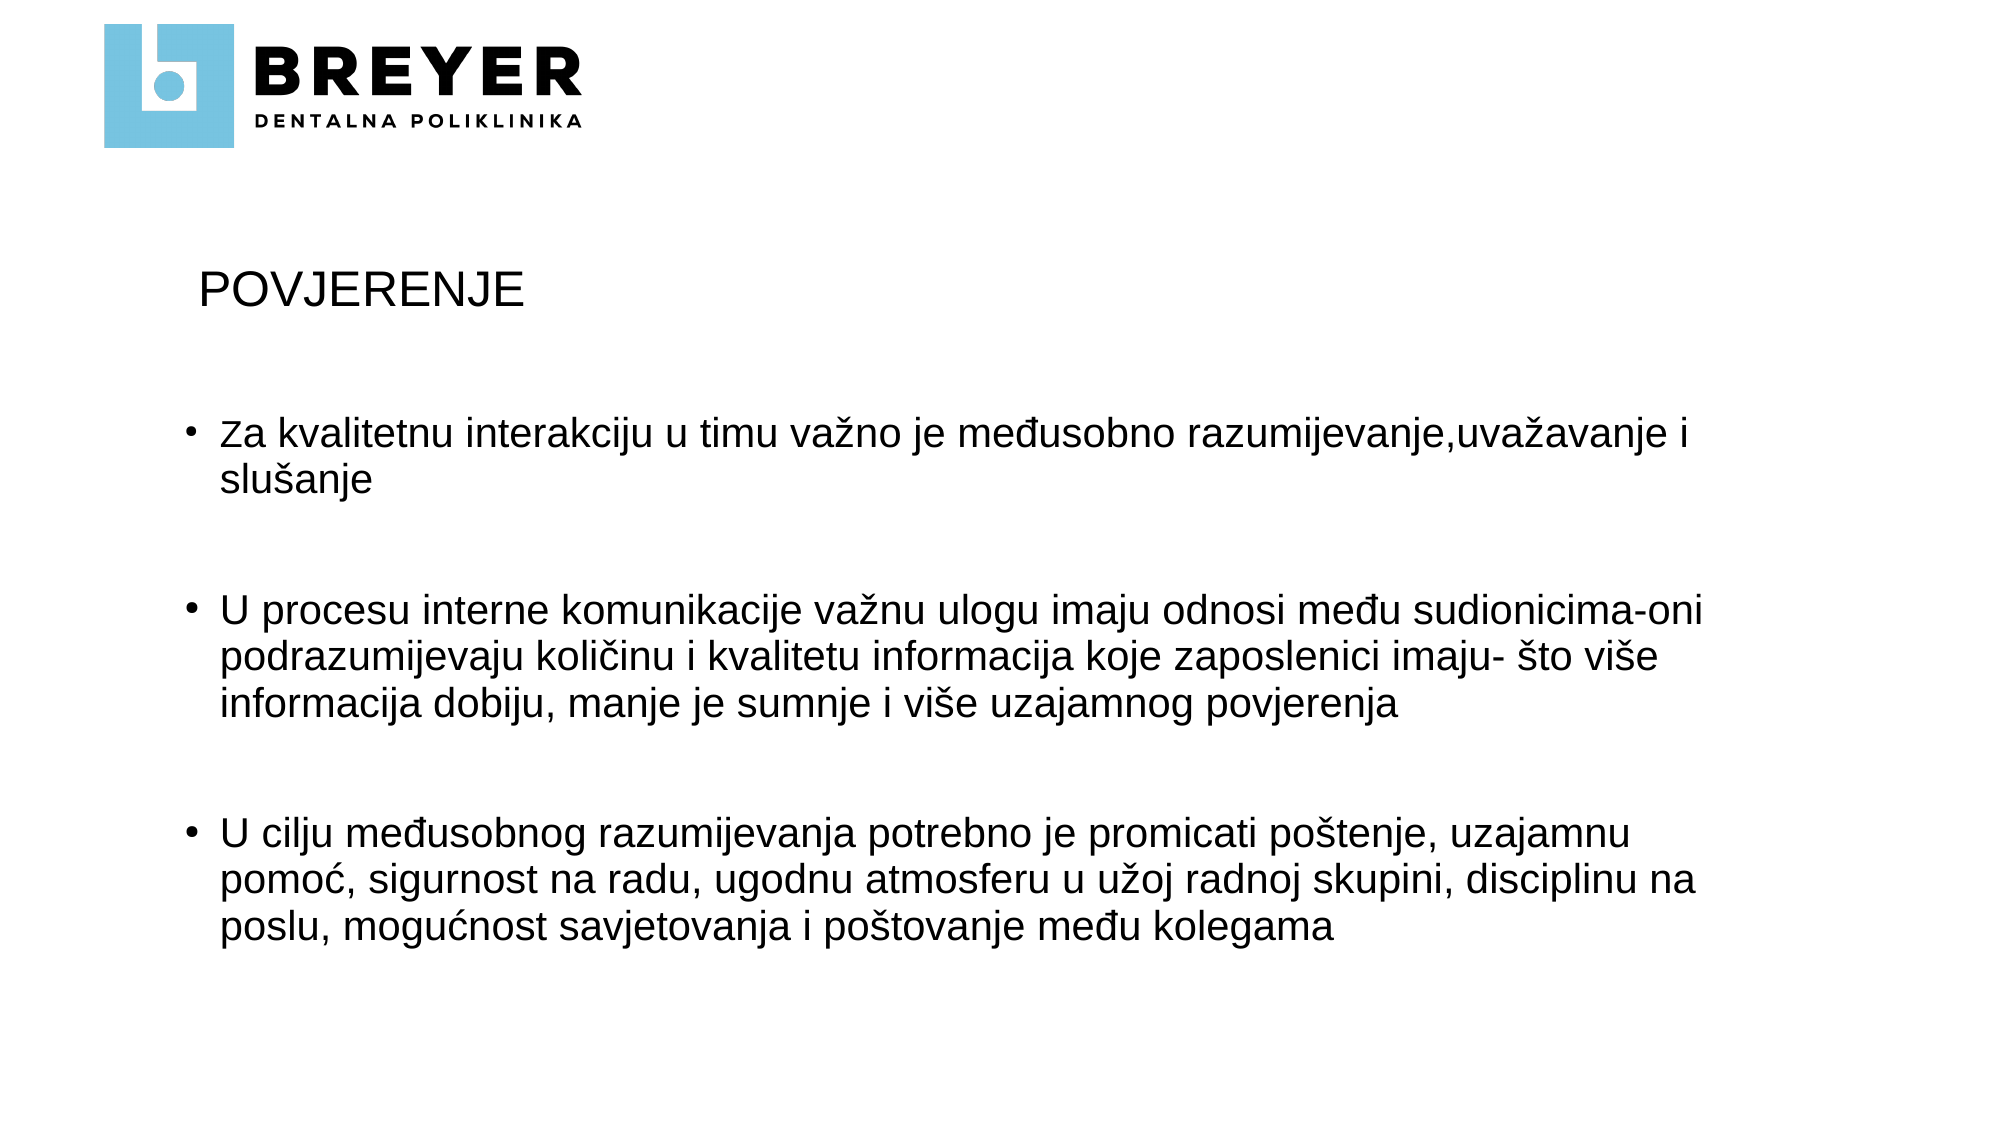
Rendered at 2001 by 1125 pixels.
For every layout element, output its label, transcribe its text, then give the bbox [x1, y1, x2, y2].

text_box POVJERENJE Za kvalitetnu interakciju u timu važno je međusobno razumijevanje,uvažavanje i slušanje U procesu interne komunikacije važnu ulogu imaju odnosi među sudionicima-oni podrazumijevaju količinu i kvalitetu informacija koje zaposlenici imaju- što više informacija dobiju, manje je sumnje i više uzajamnog povjerenja U cilju međusobnog razumijevanja potrebno je promicati poštenje, uzajamnu pomoć, sigurnost na radu, ugodnu atmosferu u užoj radnoj skupini, disciplinu na poslu, mogućnost savjetovanja i poštovanje među kolegama [169, 253, 1722, 957]
picture [104, 24, 582, 148]
